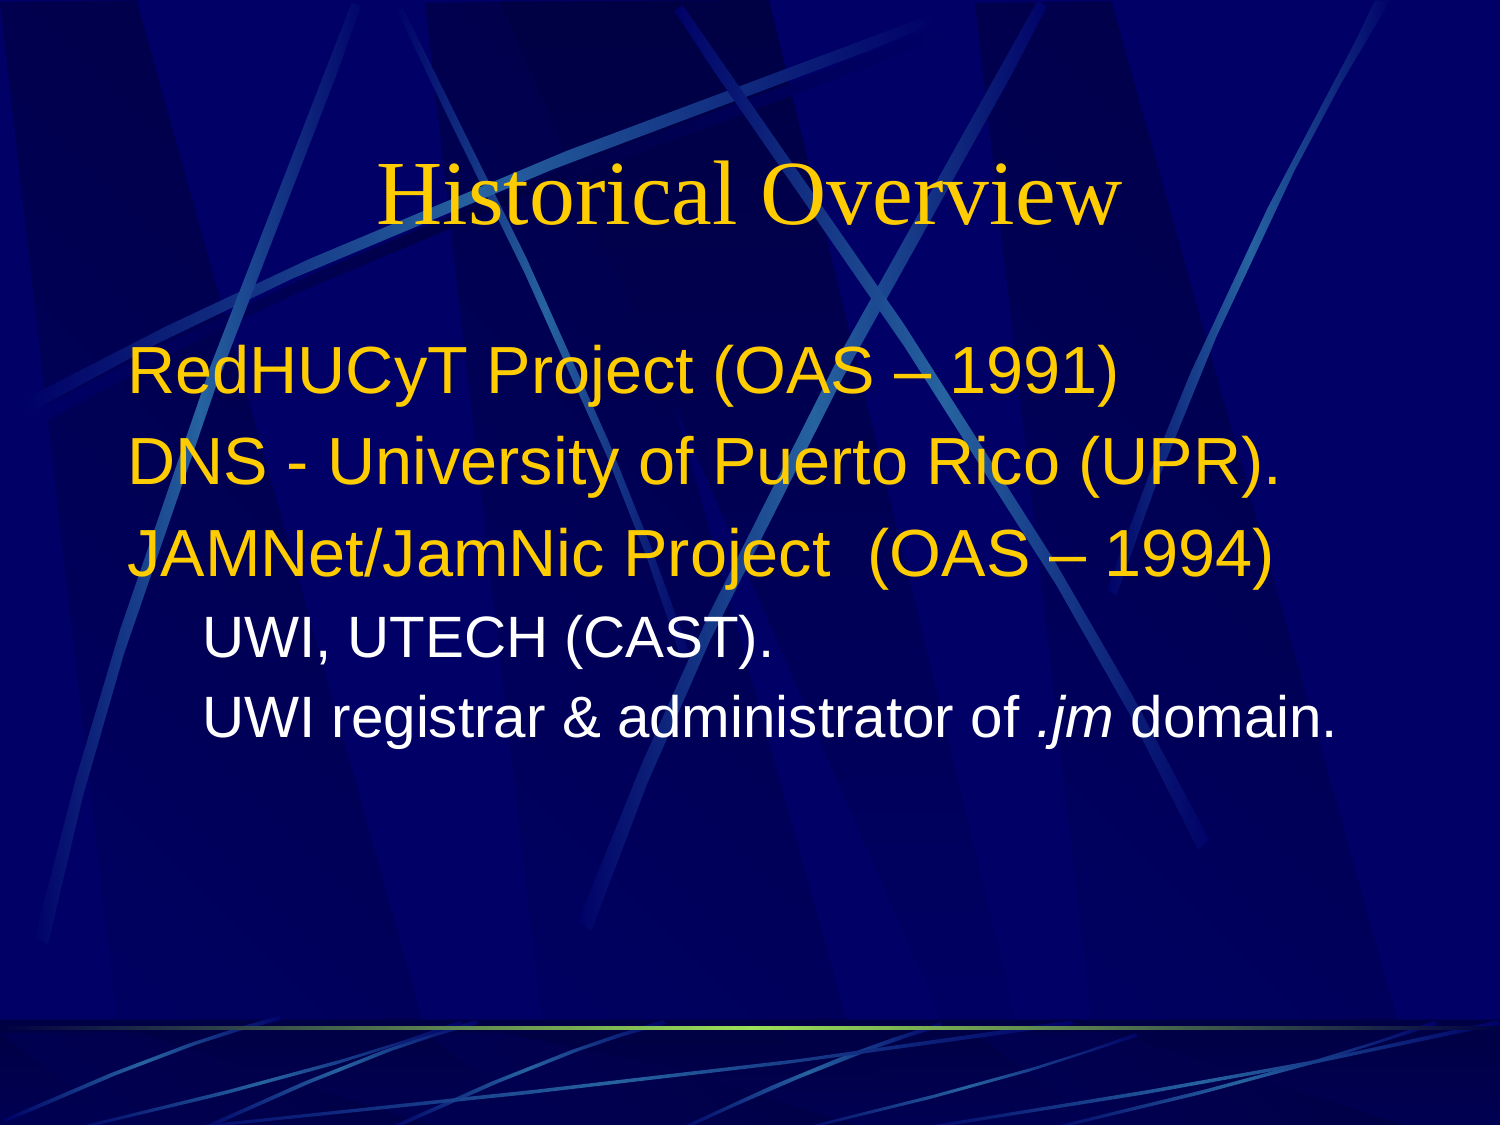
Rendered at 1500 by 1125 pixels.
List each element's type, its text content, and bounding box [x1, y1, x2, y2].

title Historical Overview [112, 131, 1388, 257]
list RedHUCyT Project (OAS – 1991) DNS - University of Puerto Rico (UPR). JAMNet/JamNic Project (OAS – 1994) UWI, UTECH (CAST). UWI registrar & administrator of .jm domain. [112, 324, 1388, 1001]
